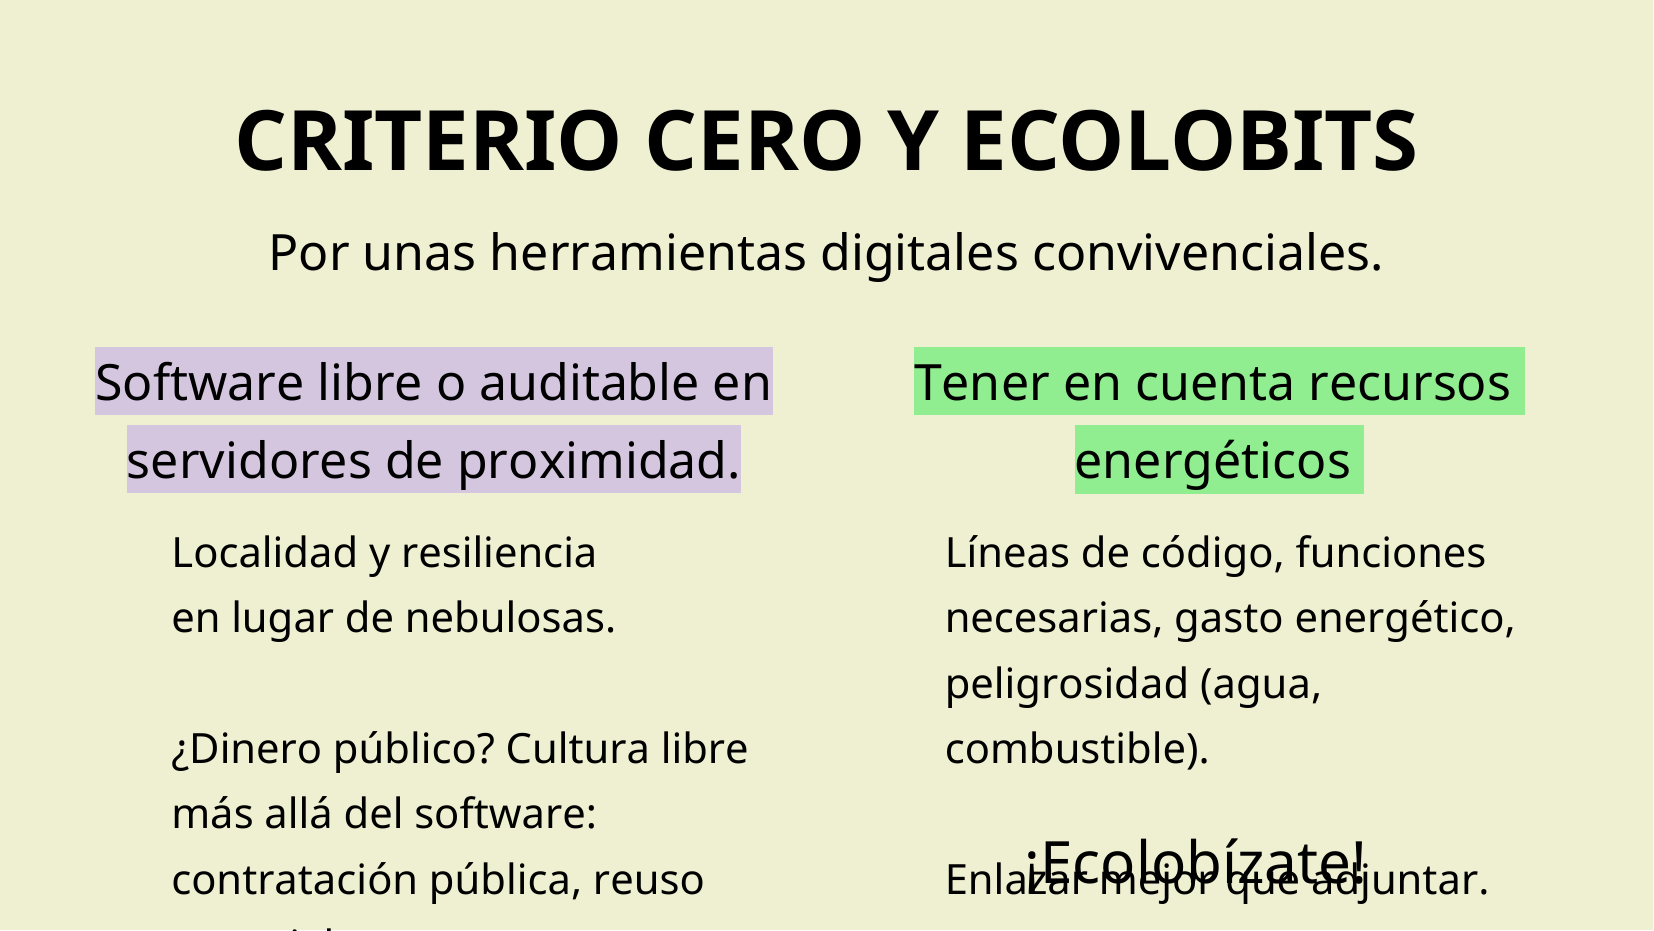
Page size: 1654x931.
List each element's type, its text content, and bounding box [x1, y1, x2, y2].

text_box Software libre o auditable en servidores de proximidad. [23, 336, 809, 457]
text_box ¡Ecolobízate! [974, 809, 1418, 879]
text_box Tener en cuenta recursos energéticos [809, 336, 1630, 457]
text_box Por unas herramientas digitales convivenciales. [94, 206, 1560, 349]
title Criterio cero Y ecolobits [82, 60, 1571, 216]
text_box Localidad y resiliencia en lugar de nebulosas. ¿Dinero público? Cultura libre más allá del software: contratación pública, reuso materiales. [171, 513, 768, 867]
text_box Líneas de código, funciones necesarias, gasto energético, peligrosidad (agua, combustible). Enlazar mejor que adjuntar. [944, 513, 1583, 766]
